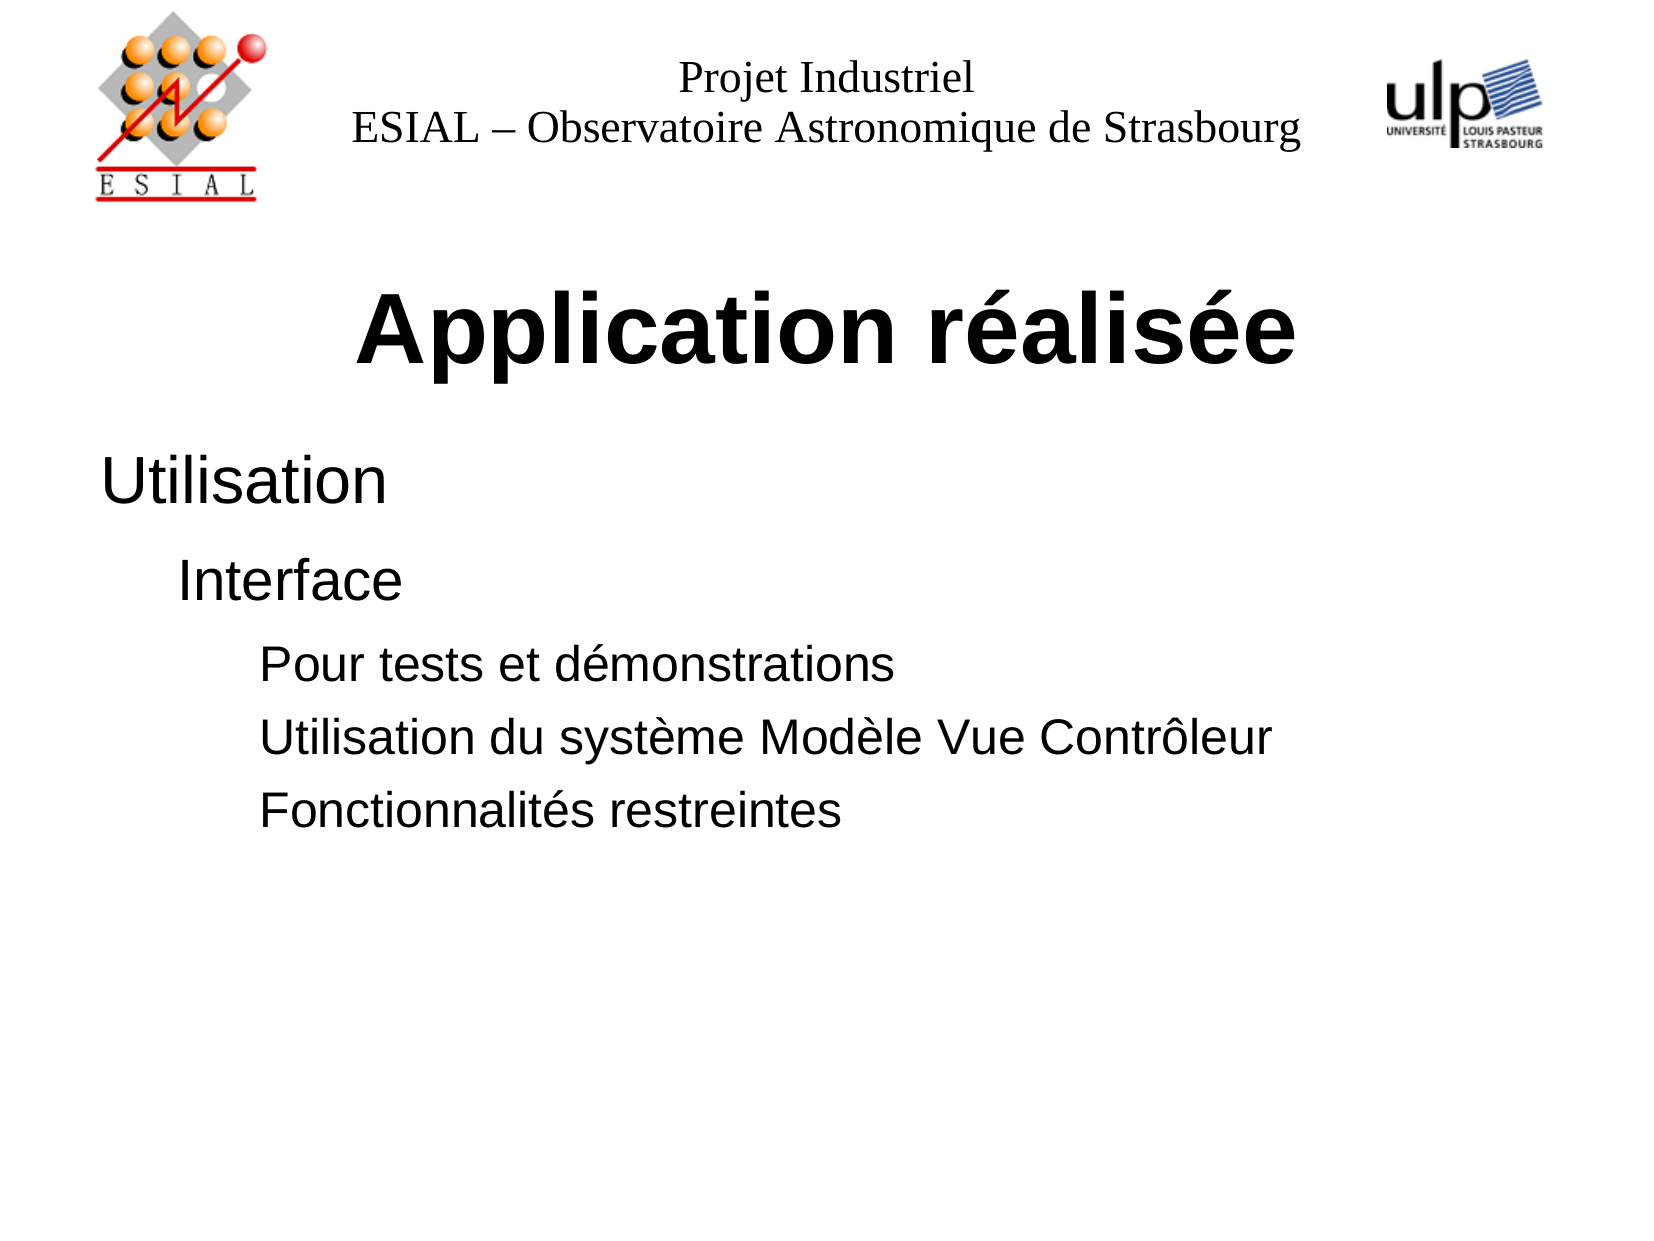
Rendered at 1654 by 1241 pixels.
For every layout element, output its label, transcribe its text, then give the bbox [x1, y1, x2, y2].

text_box Application réalisée [265, 265, 1388, 414]
title Projet Industriel ESIAL – Observatoire Astronomique de Strasbourg [82, 49, 1571, 257]
list Utilisation Interface Pour tests et démonstrations Utilisation du système Modèle Vue Contrôleur Fonctionnalités restreintes [82, 442, 1571, 1094]
picture [88, 6, 273, 49]
